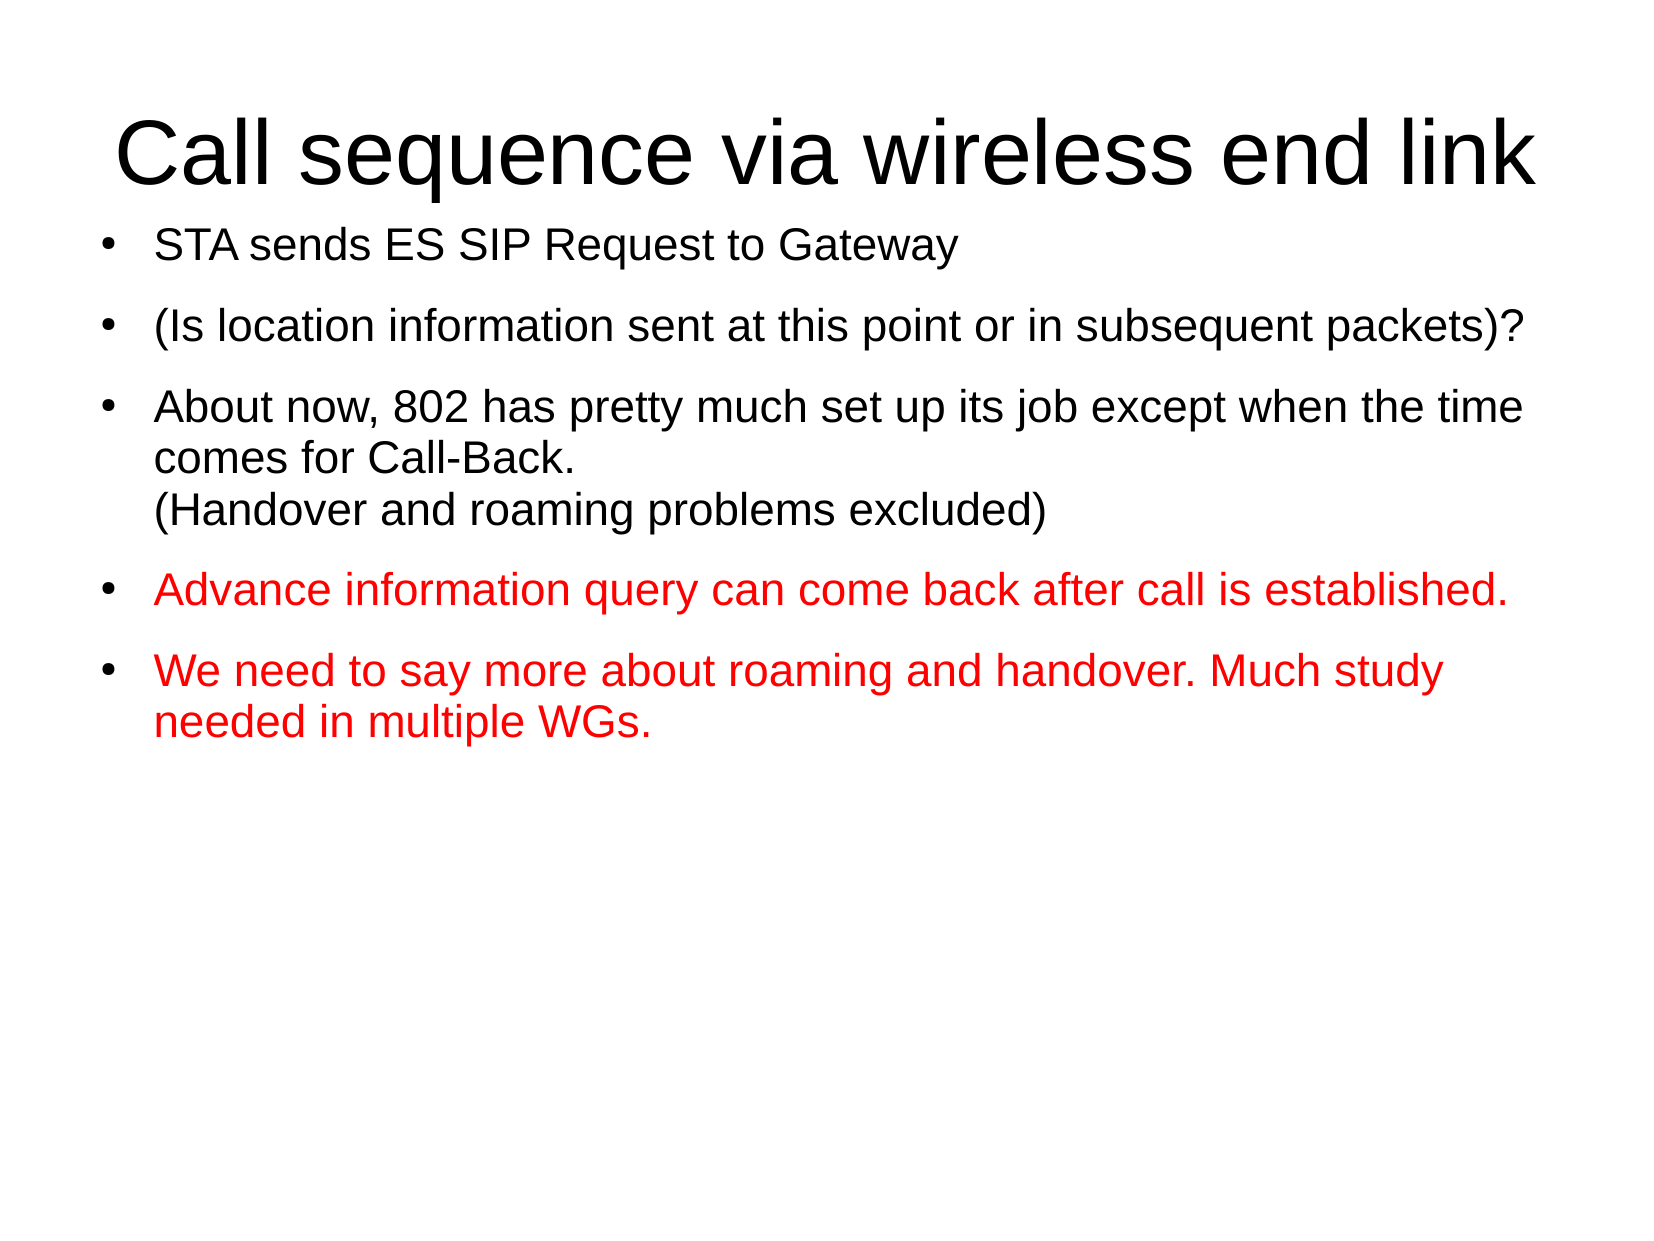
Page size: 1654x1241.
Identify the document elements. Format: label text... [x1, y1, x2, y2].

list STA sends ES SIP Request to Gateway (Is location information sent at this point or in subsequent packets)? About now, 802 has pretty much set up its job except when the time comes for Call-Back. (Handover and roaming problems excluded) Advance information query can come back after call is established. We need to say more about roaming and handover. Much study needed in multiple WGs. [82, 219, 1571, 1201]
title Call sequence via wireless end link [82, 56, 1571, 219]
